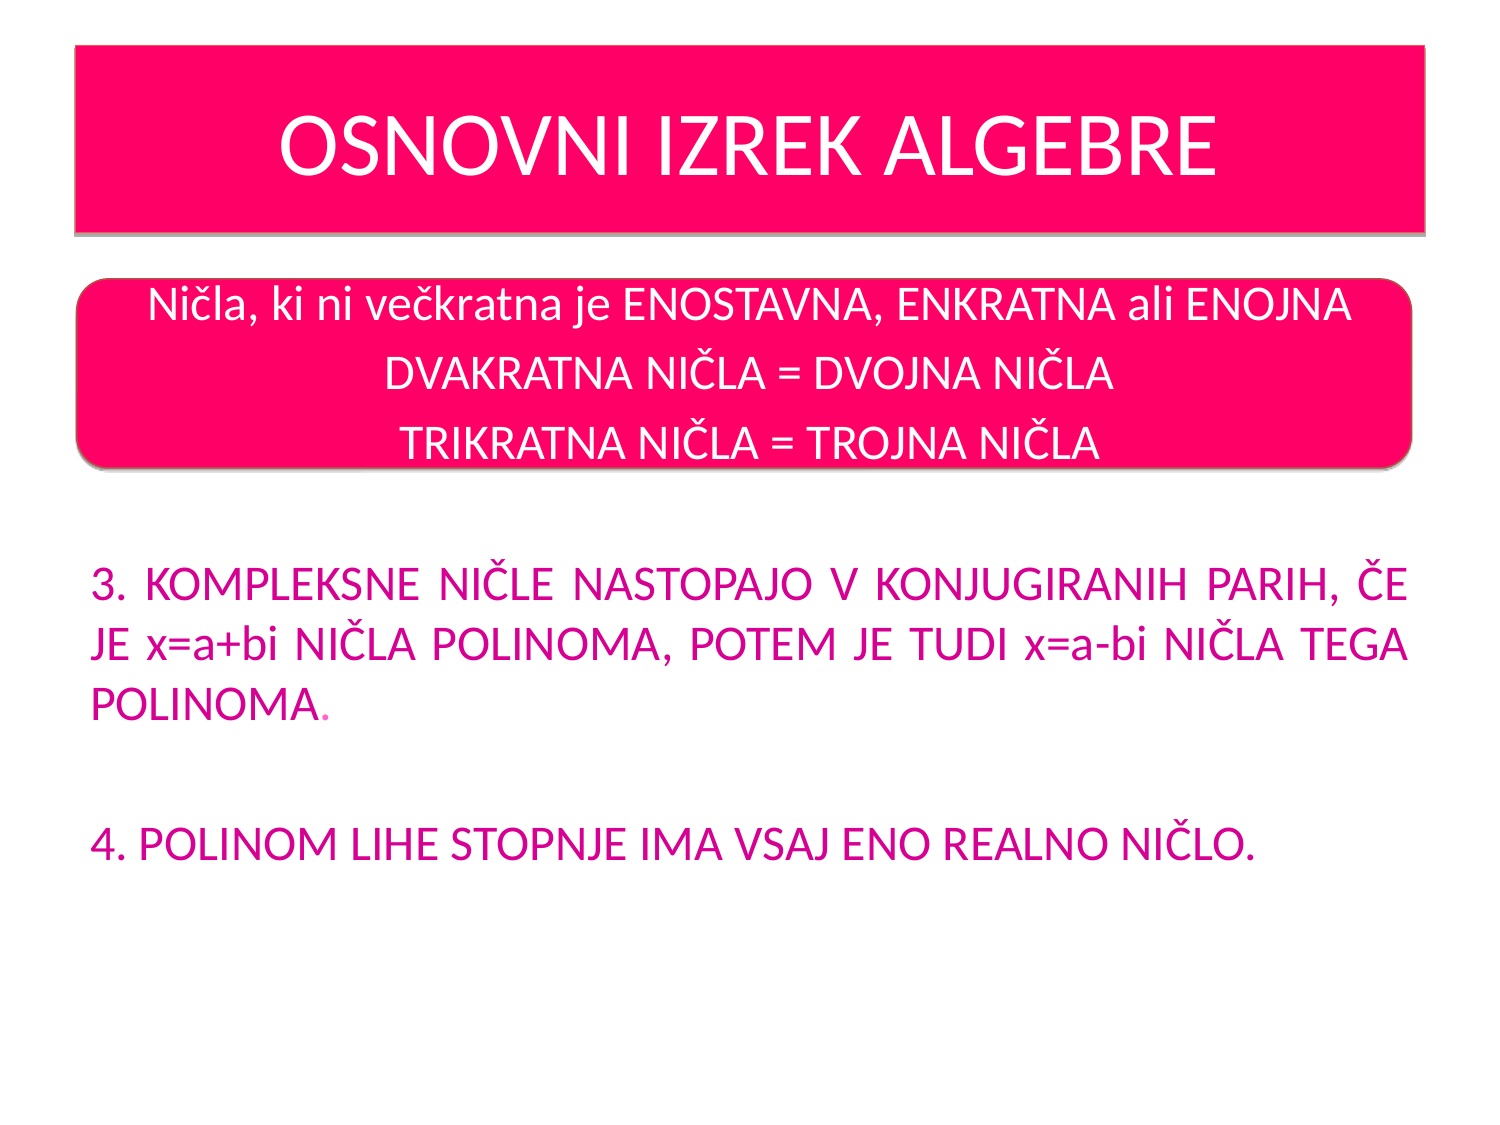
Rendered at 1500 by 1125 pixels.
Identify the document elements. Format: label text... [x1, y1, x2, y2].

title OSNOVNI IZREK ALGEBRE [75, 45, 1425, 233]
list Ničla, ki ni večkratna je ENOSTAVNA, ENKRATNA ali ENOJNA DVAKRATNA NIČLA = DVOJNA NIČLA TRIKRATNA NIČLA = TROJNA NIČLA 3. KOMPLEKSNE NIČLE NASTOPAJO V KONJUGIRANIH PARIH, ČE JE x=a+bi NIČLA POLINOMA, POTEM JE TUDI x=a-bi NIČLA TEGA POLINOMA. 4. POLINOM LIHE STOPNJE IMA VSAJ ENO REALNO NIČLO. [75, 262, 1425, 1005]
